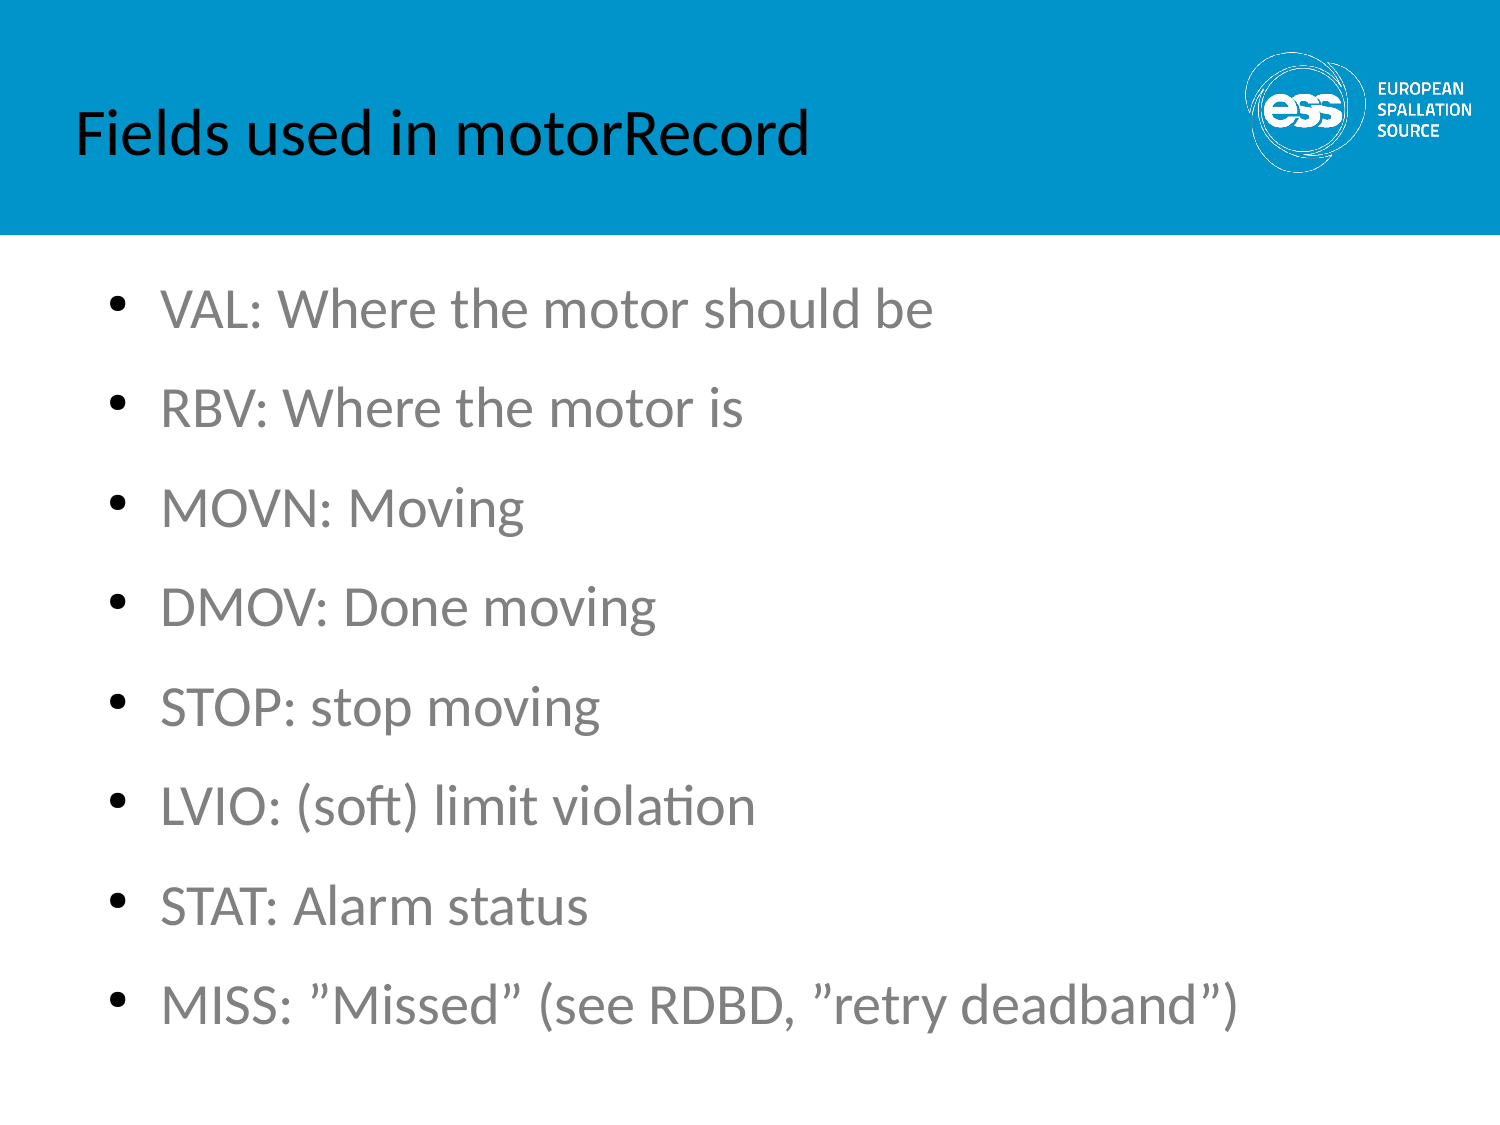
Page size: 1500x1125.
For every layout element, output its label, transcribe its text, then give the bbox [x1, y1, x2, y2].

picture [1389, 104, 1393, 115]
picture [1379, 83, 1385, 94]
title Fields used in motorRecord [75, 45, 1247, 233]
picture [1264, 94, 1342, 127]
picture [1418, 104, 1423, 115]
picture [1454, 83, 1458, 94]
picture [1398, 109, 1406, 115]
list VAL: Where the motor should be RBV: Where the motor is MOVN: Moving DMOV: Done moving STOP: stop moving LVIO: (soft) limit violation STAT: Alarm status MISS: ”Missed” (see RDBD, ”retry deadband”) [75, 262, 1426, 1005]
picture [1400, 83, 1407, 94]
picture [1443, 86, 1450, 93]
picture [1422, 125, 1428, 134]
picture [1436, 104, 1444, 115]
picture [1423, 83, 1430, 94]
picture [1432, 125, 1438, 136]
picture [1409, 104, 1415, 115]
